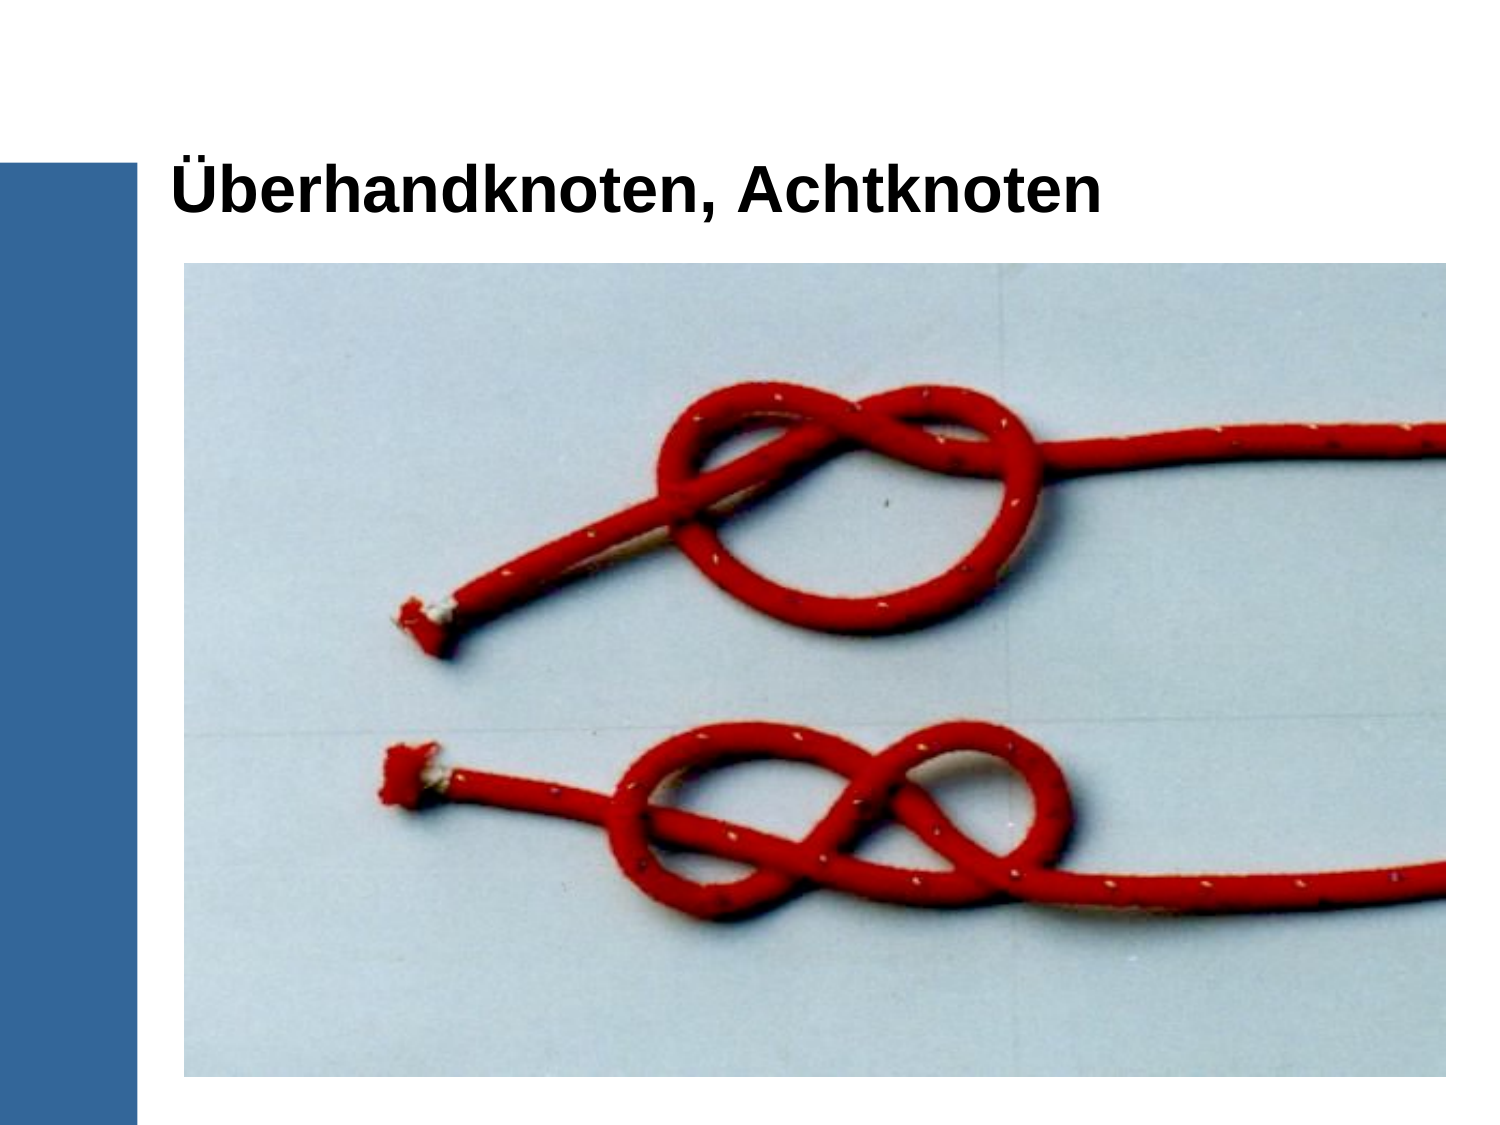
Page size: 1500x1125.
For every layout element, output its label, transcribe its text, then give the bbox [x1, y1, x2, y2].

title Überhandknoten, Achtknoten [170, 109, 1446, 271]
picture [184, 263, 1446, 1077]
